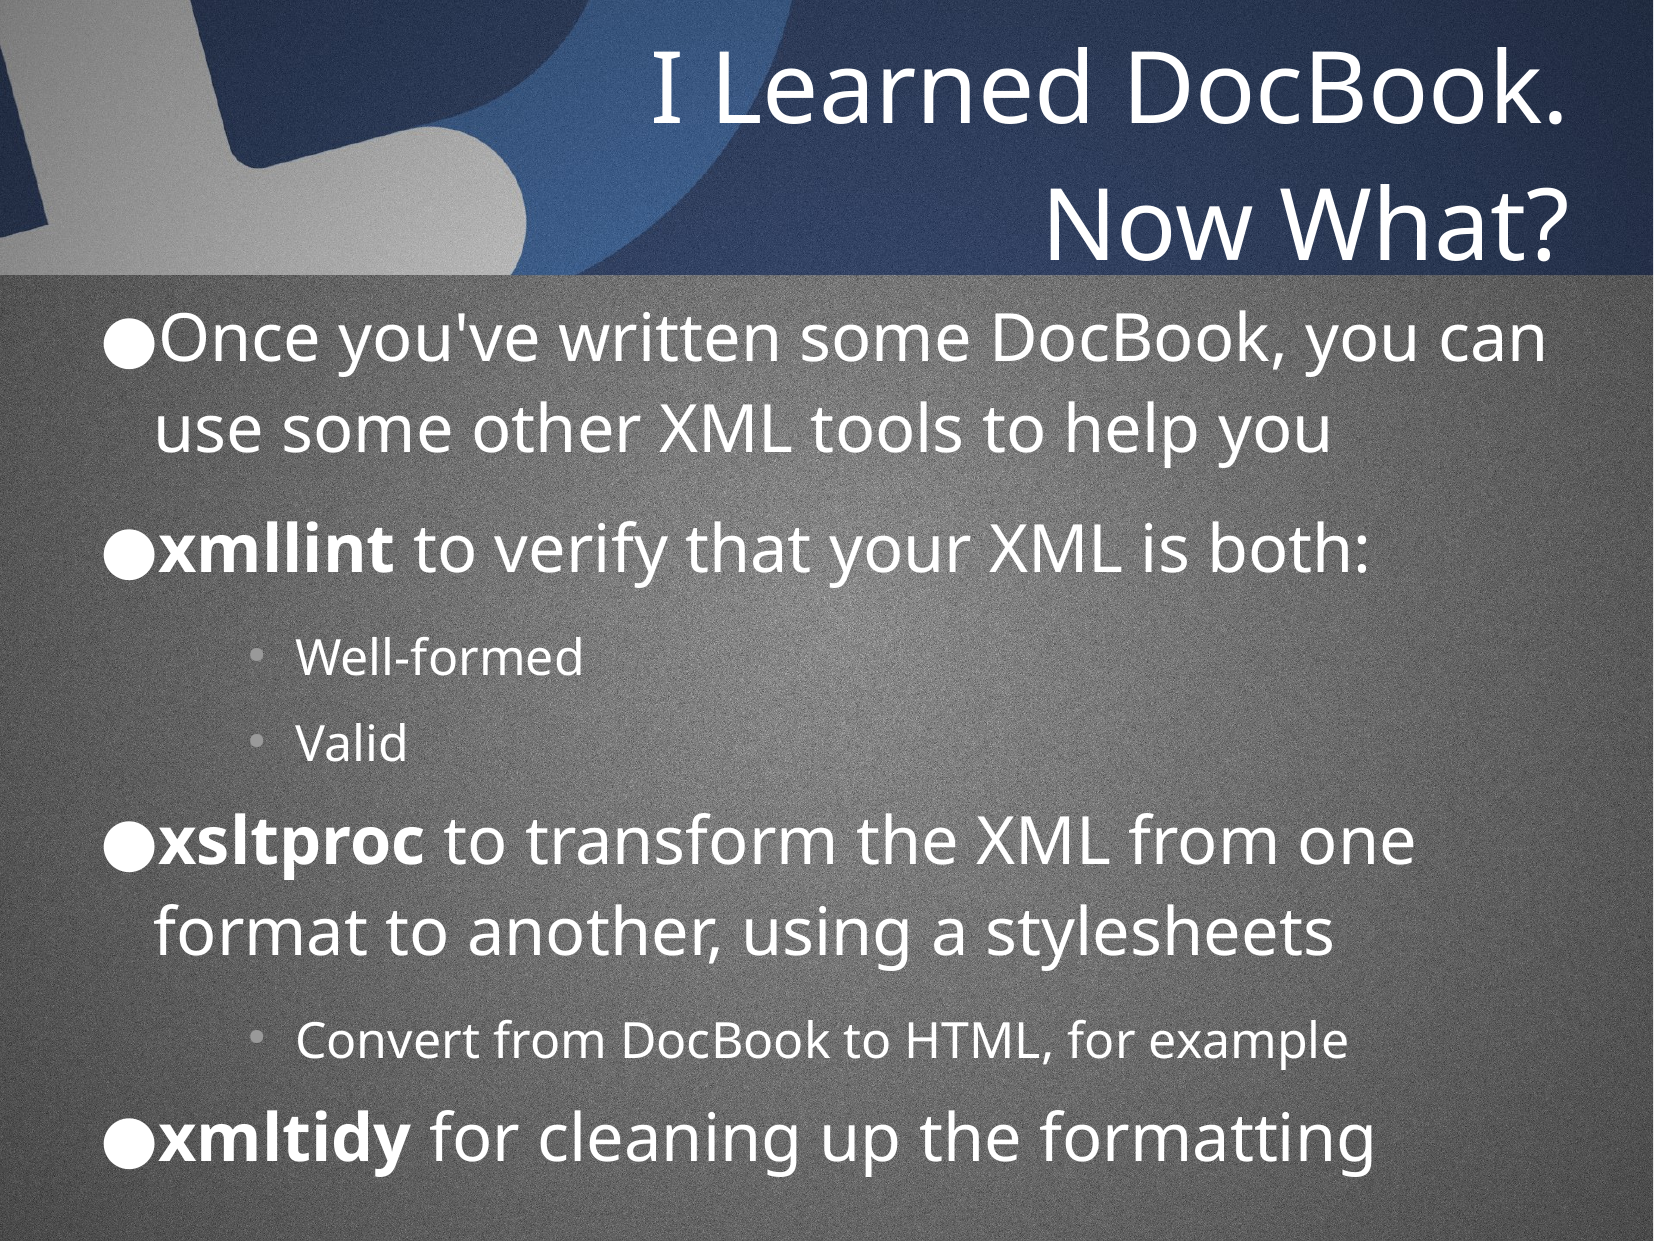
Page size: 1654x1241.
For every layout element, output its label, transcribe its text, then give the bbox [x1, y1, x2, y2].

title I Learned DocBook. Now What? [82, 36, 1571, 270]
picture [0, 0, 1654, 1241]
list Once you've written some DocBook, you can use some other XML tools to help you xmllint to verify that your XML is both: Well-formed Valid xsltproc to transform the XML from one format to another, using a stylesheets Convert from DocBook to HTML, for example xmltidy for cleaning up the formatting [82, 290, 1571, 1109]
